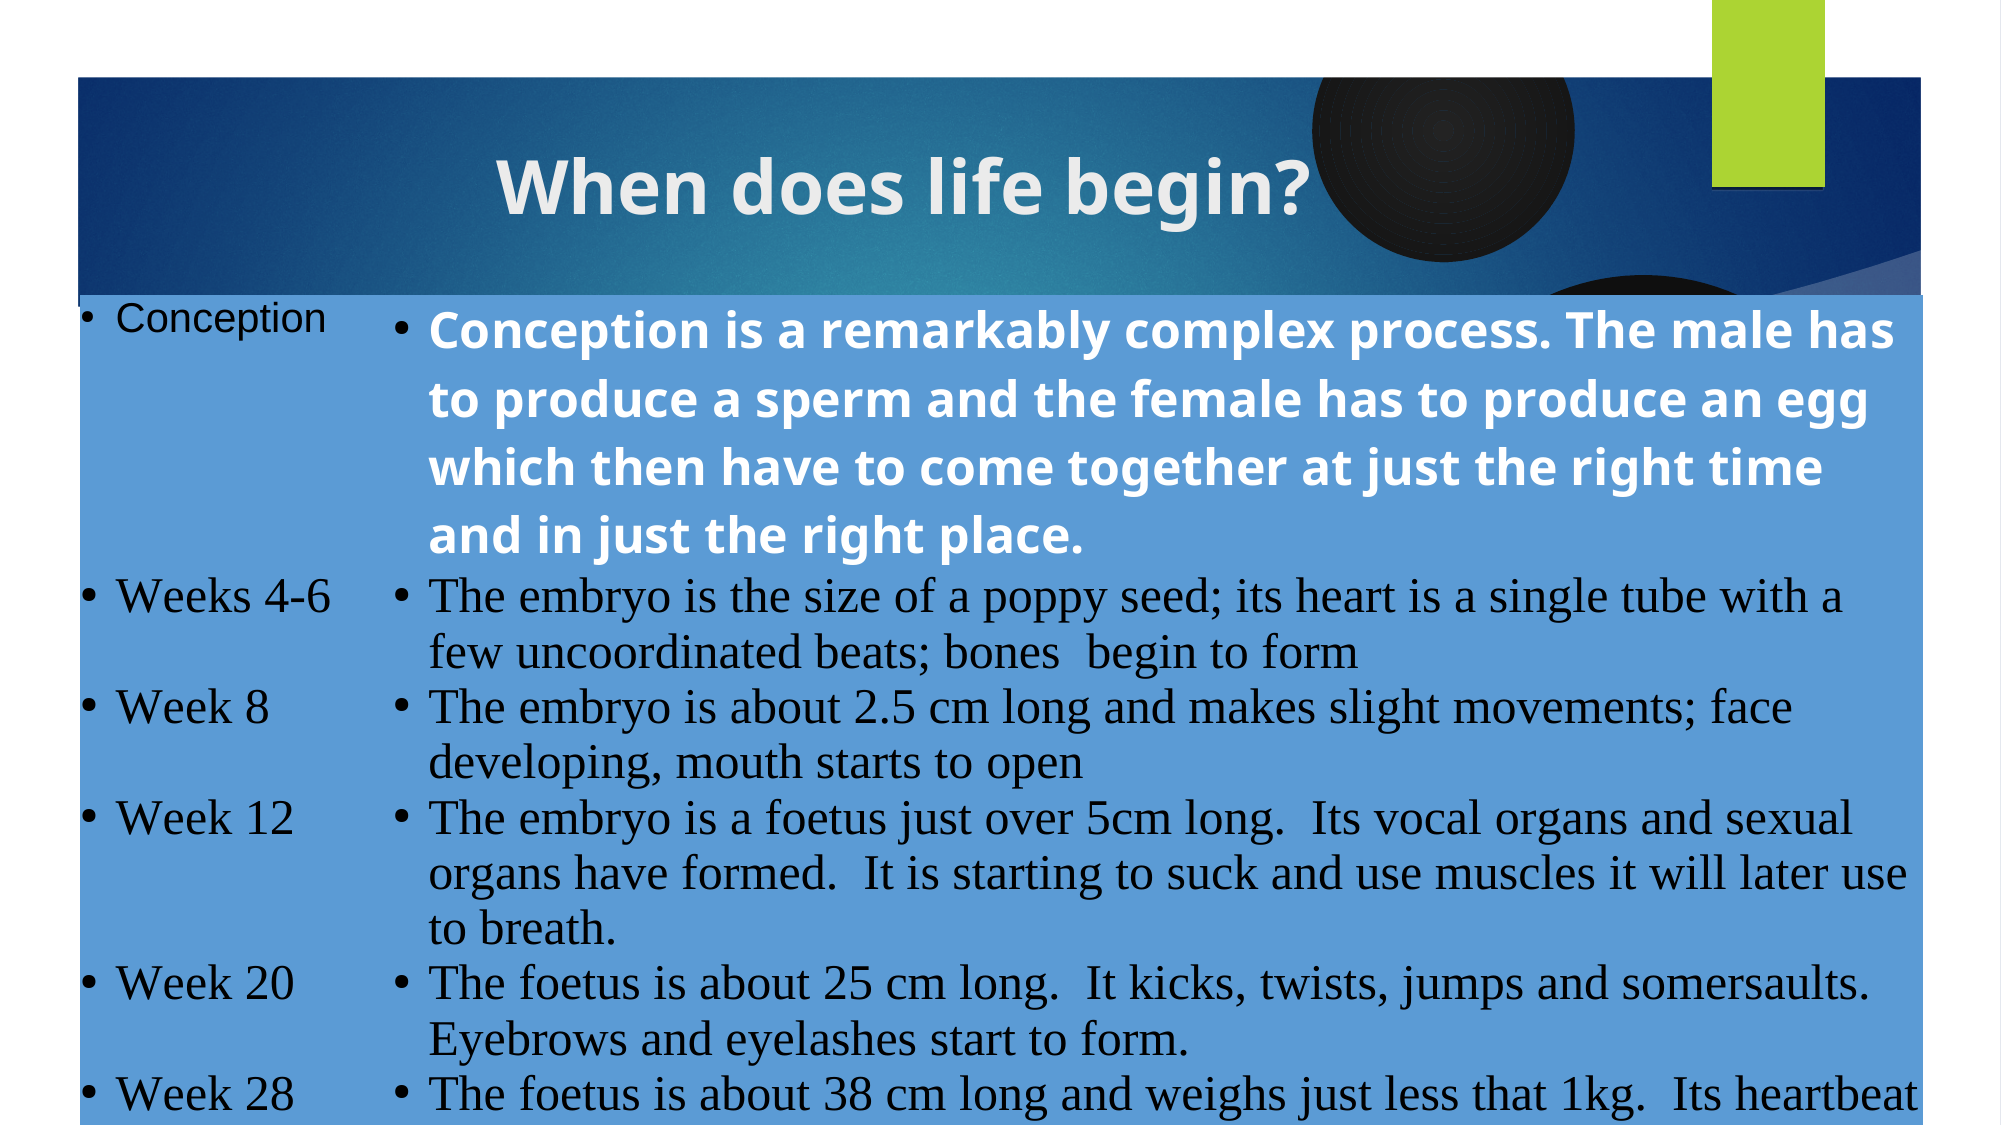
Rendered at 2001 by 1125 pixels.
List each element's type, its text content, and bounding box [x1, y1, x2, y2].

table_header Conception is a remarkably complex process. The male has to produce a sperm and the female has to produce an egg which then have to come together at just the right time and in just the right place. [393, 295, 1923, 568]
table_cell The foetus is about 25 cm long. It kicks, twists, jumps and somersaults. Eyebrows and eyelashes start to form. [393, 956, 1923, 1066]
table_cell Week 12 [80, 790, 393, 956]
table_cell The embryo is a foetus just over 5cm long. Its vocal organs and sexual organs have formed. It is starting to suck and use muscles it will later use to breath. [393, 790, 1923, 956]
text_box When does life begin? [185, 126, 1623, 243]
table_cell Week 28 [80, 1066, 393, 1125]
table_cell The embryo is the size of a poppy seed; its heart is a single tube with a few uncoordinated beats; bones begin to form [393, 568, 1923, 679]
table_cell The foetus is about 38 cm long and weighs just less that 1kg. Its heartbeat speeds up when it hear its mother’s voice. It could survive if born. [393, 1066, 1923, 1125]
table_cell Week 8 [80, 679, 393, 790]
title [303, 101, 1654, 268]
table_cell Weeks 4-6 [80, 568, 393, 679]
table_cell Week 20 [80, 956, 393, 1066]
table_cell The embryo is about 2.5 cm long and makes slight movements; face developing, mouth starts to open [393, 679, 1923, 790]
table_header Conception [80, 295, 393, 568]
